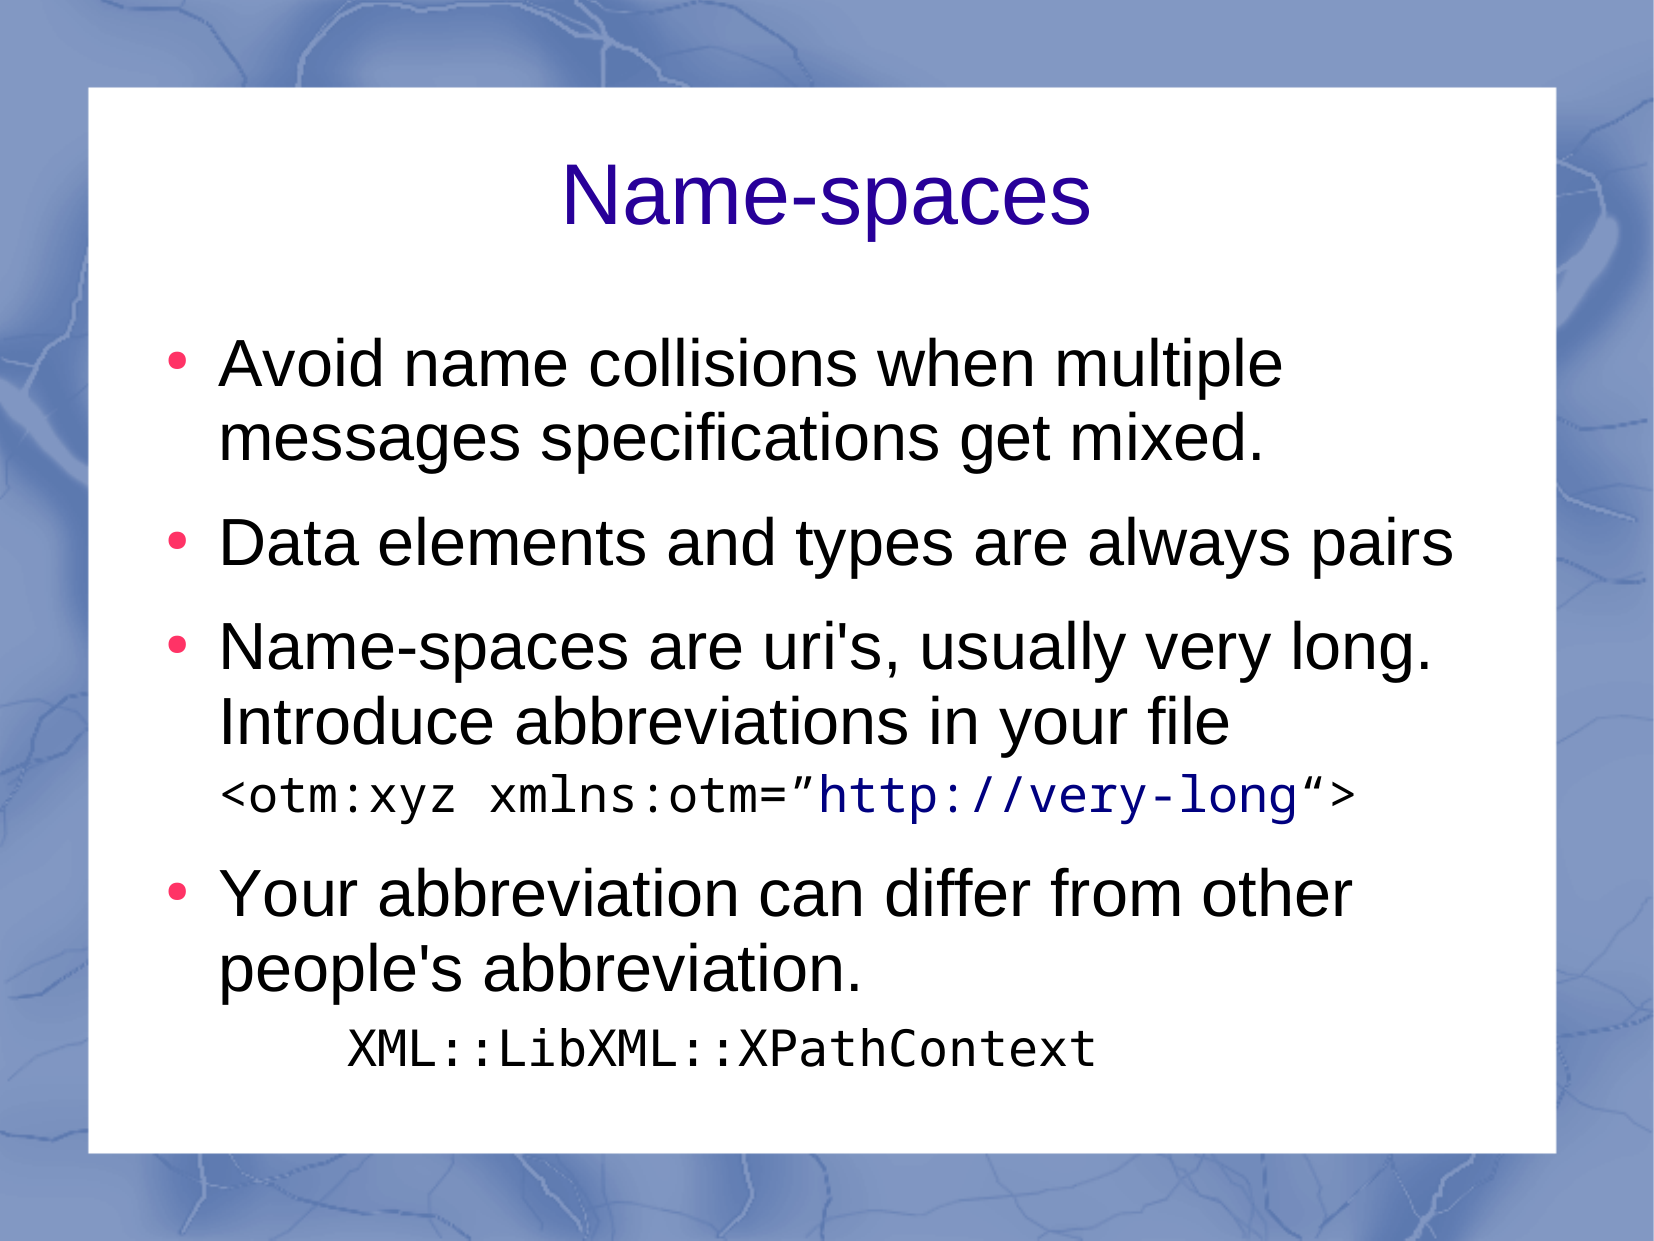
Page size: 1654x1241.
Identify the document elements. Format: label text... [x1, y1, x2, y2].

picture [0, 0, 1654, 1241]
title Name-spaces [118, 90, 1536, 298]
list Avoid name collisions when multiple messages specifications get mixed. Data elements and types are always pairs Name-spaces are uri's, usually very long. Introduce abbreviations in your file <otm:xyz xmlns:otm=”http://very-long“> Your abbreviation can differ from other people's abbreviation. XML::LibXML::XPathContext [147, 325, 1506, 1232]
